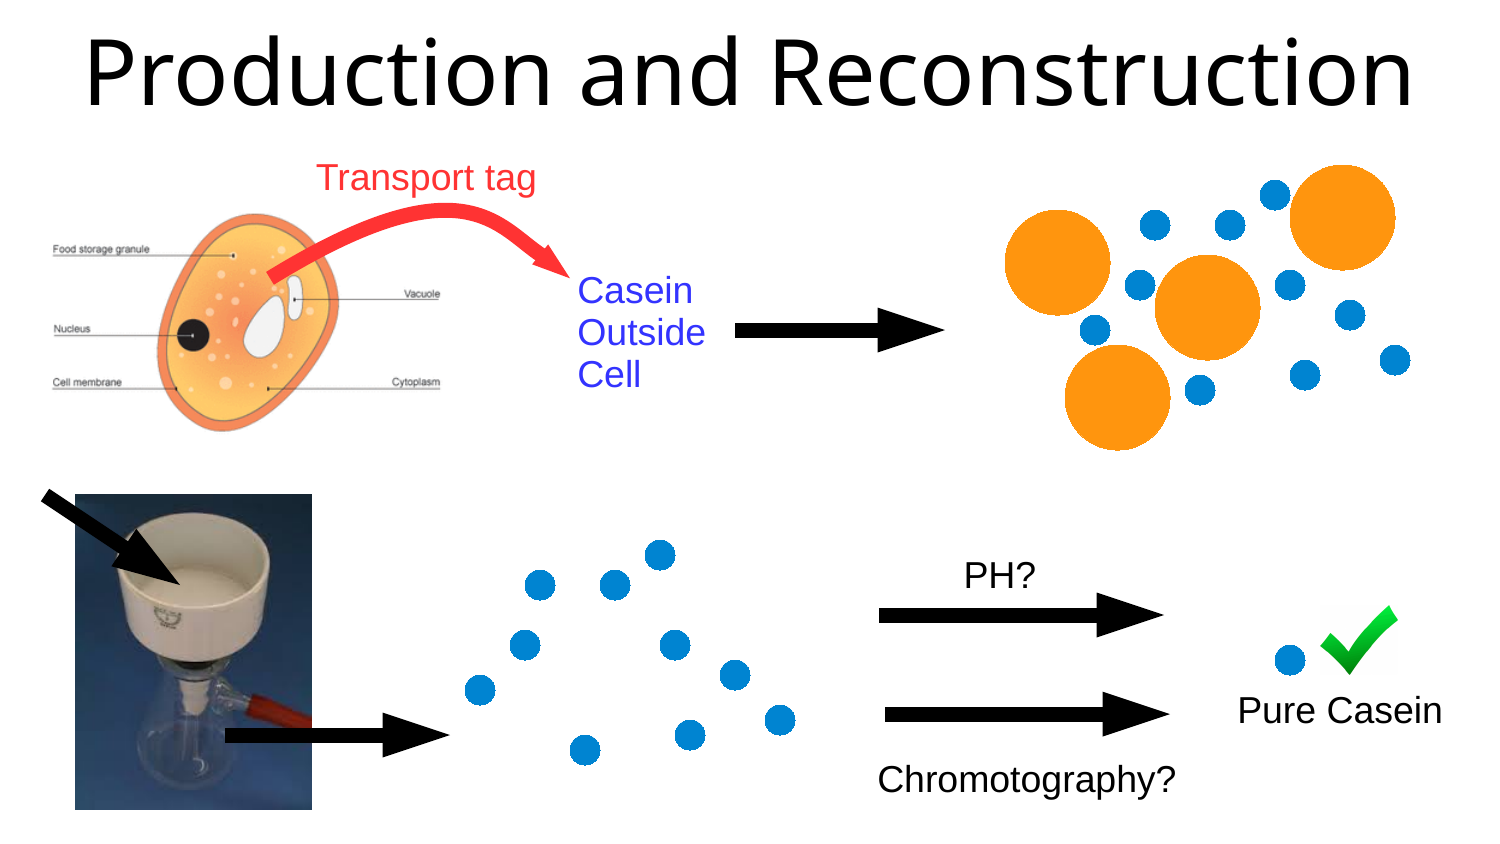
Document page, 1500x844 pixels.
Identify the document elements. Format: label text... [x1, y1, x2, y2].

text_box PH? [941, 540, 1059, 612]
text_box Transport tag [293, 141, 594, 256]
text_box [1140, 210, 1171, 241]
text_box [1380, 345, 1411, 376]
text_box [765, 705, 796, 736]
text_box [1125, 270, 1156, 301]
text_box [1290, 165, 1396, 271]
text_box Pure Casein [1215, 675, 1471, 789]
text_box [1005, 210, 1111, 316]
picture [34, 203, 469, 451]
text_box Casein Outside Cell [555, 255, 751, 411]
text_box Production and Reconstruction [0, 0, 1500, 126]
text_box [465, 675, 496, 706]
text_box [1335, 300, 1366, 331]
text_box [645, 540, 676, 571]
text_box [720, 660, 751, 691]
text_box [1185, 375, 1216, 406]
text_box [1155, 255, 1261, 361]
text_box [510, 630, 541, 661]
text_box [570, 735, 601, 766]
text_box [1275, 645, 1306, 675]
picture [75, 494, 312, 811]
text_box [675, 720, 706, 751]
picture [1320, 605, 1398, 675]
text_box Chromotography? [855, 744, 1231, 820]
text_box [660, 630, 691, 661]
text_box [1080, 315, 1111, 346]
text_box [1065, 345, 1171, 451]
text_box [1260, 180, 1291, 211]
text_box [600, 570, 631, 601]
text_box [1215, 210, 1246, 241]
text_box [1275, 270, 1306, 301]
text_box [525, 570, 556, 601]
text_box [1290, 360, 1321, 391]
